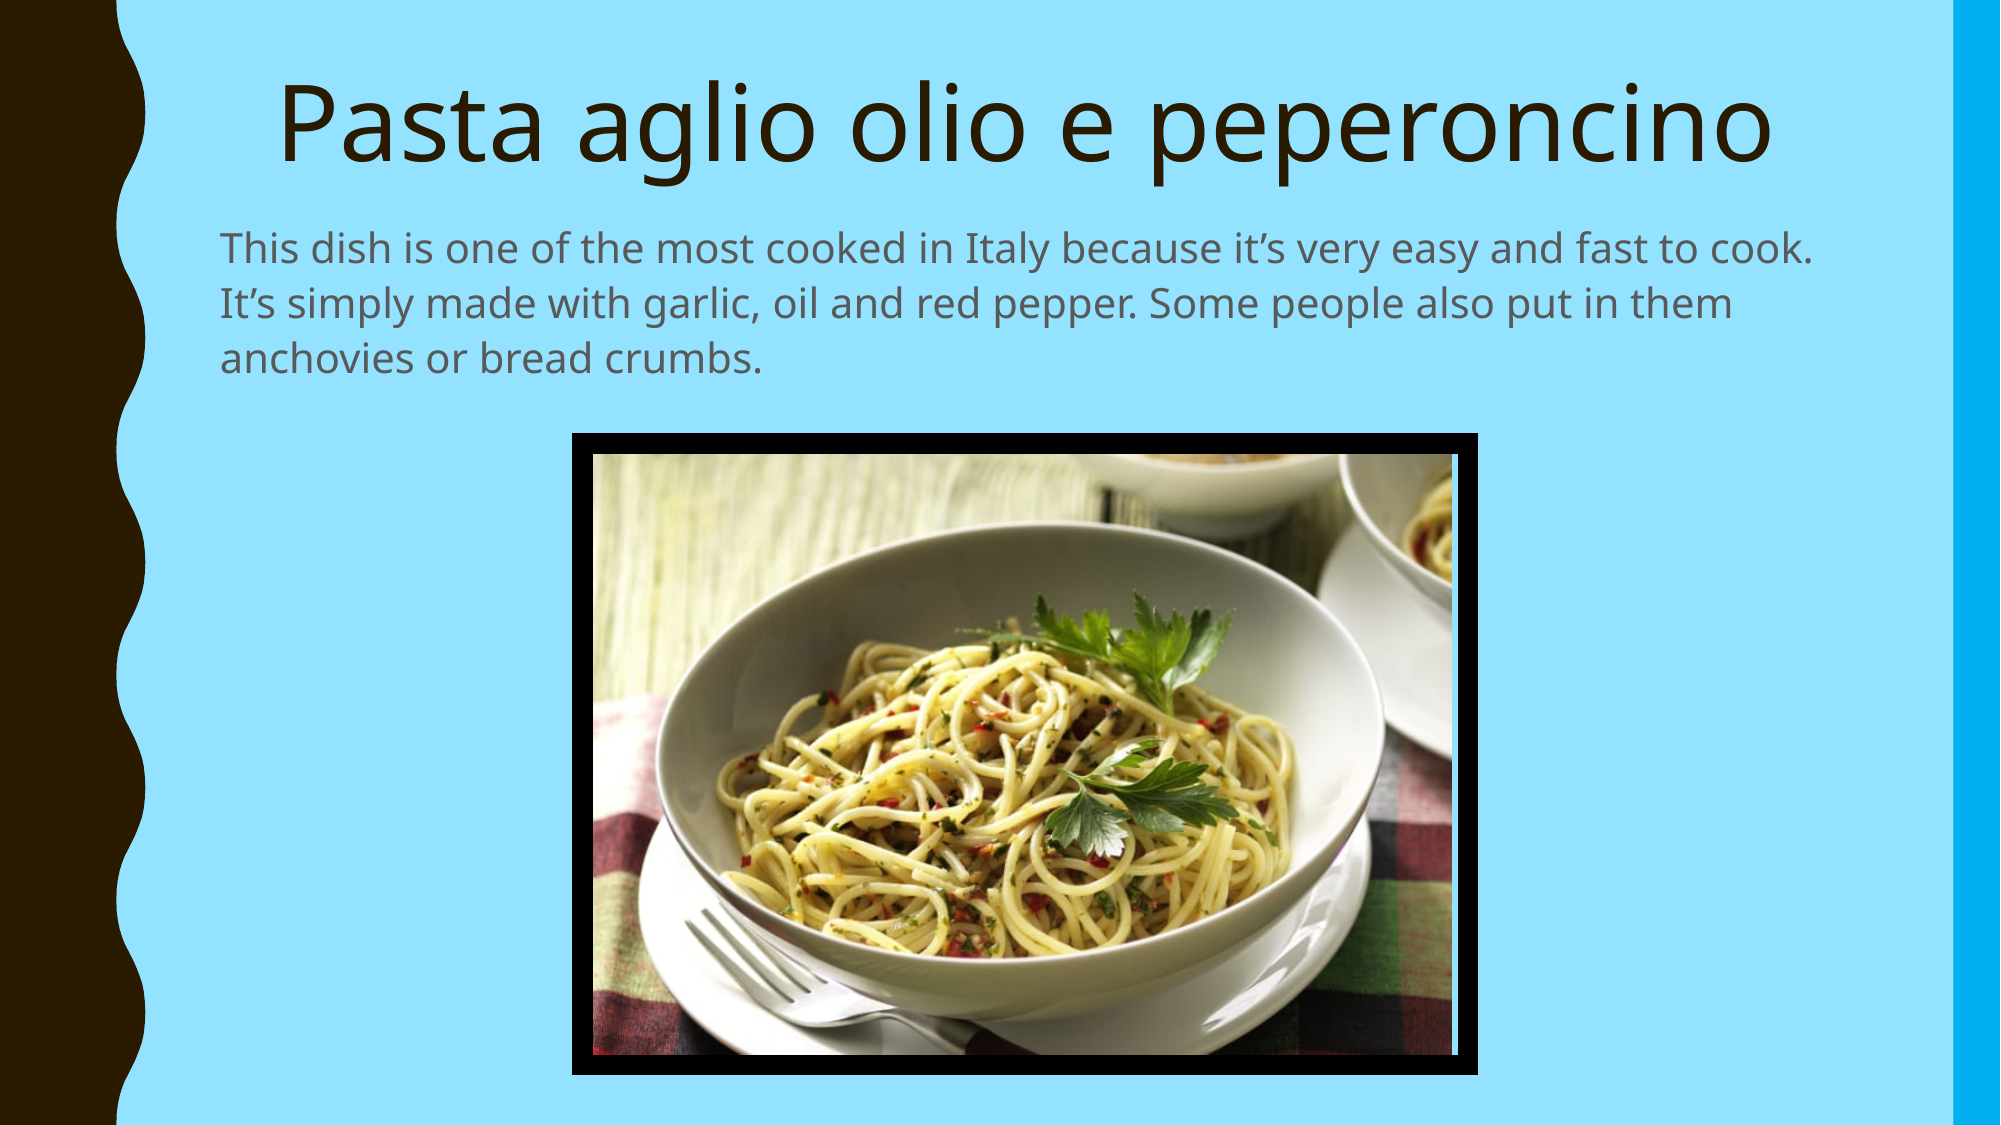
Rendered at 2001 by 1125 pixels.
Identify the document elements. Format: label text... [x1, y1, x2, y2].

picture [593, 454, 1458, 1055]
list This dish is one of the most cooked in Italy because it’s very easy and fast to cook. It’s simply made with garlic, oil and red pepper. Some people also put in them anchovies or bread crumbs. [205, 209, 1875, 965]
title Pasta aglio olio e peperoncino [205, 62, 1875, 209]
